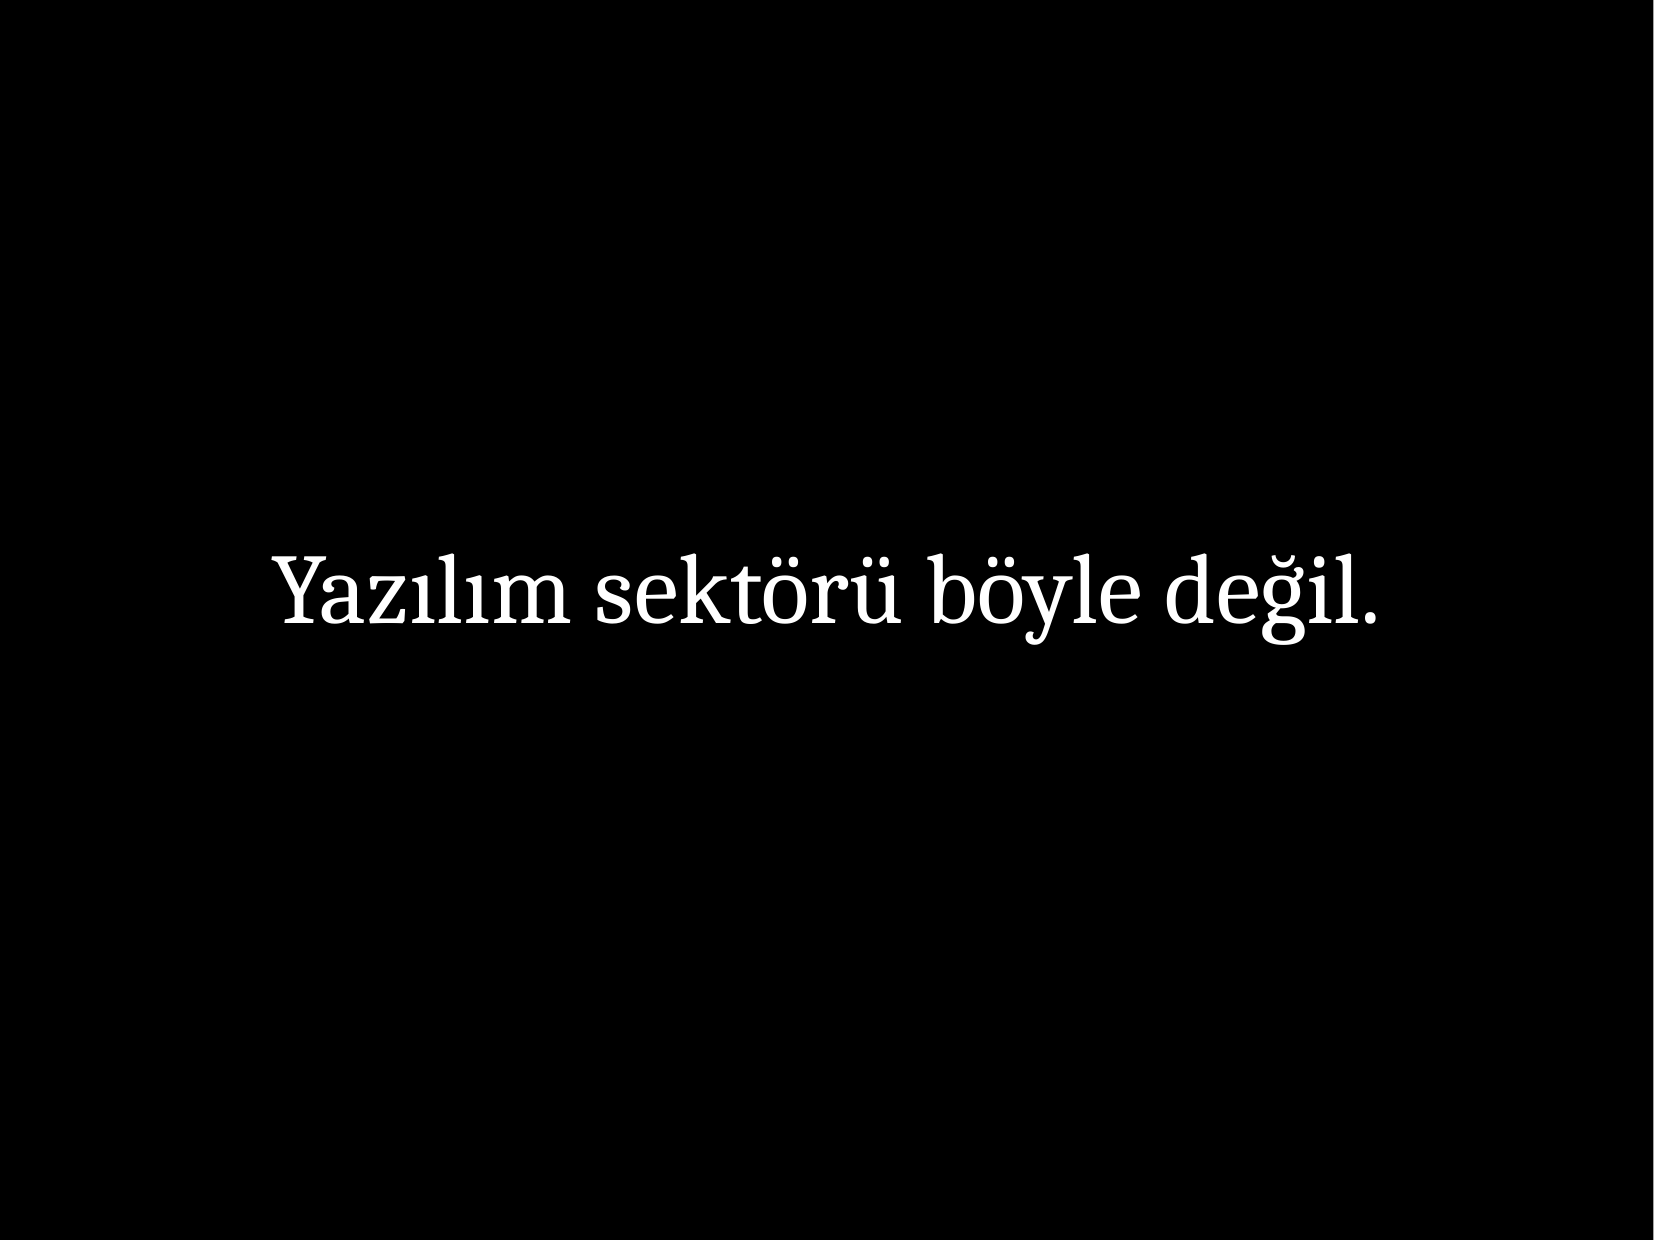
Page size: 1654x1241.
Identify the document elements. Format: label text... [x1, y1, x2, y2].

title Yazılım sektörü böyle değil. [82, 265, 1571, 916]
